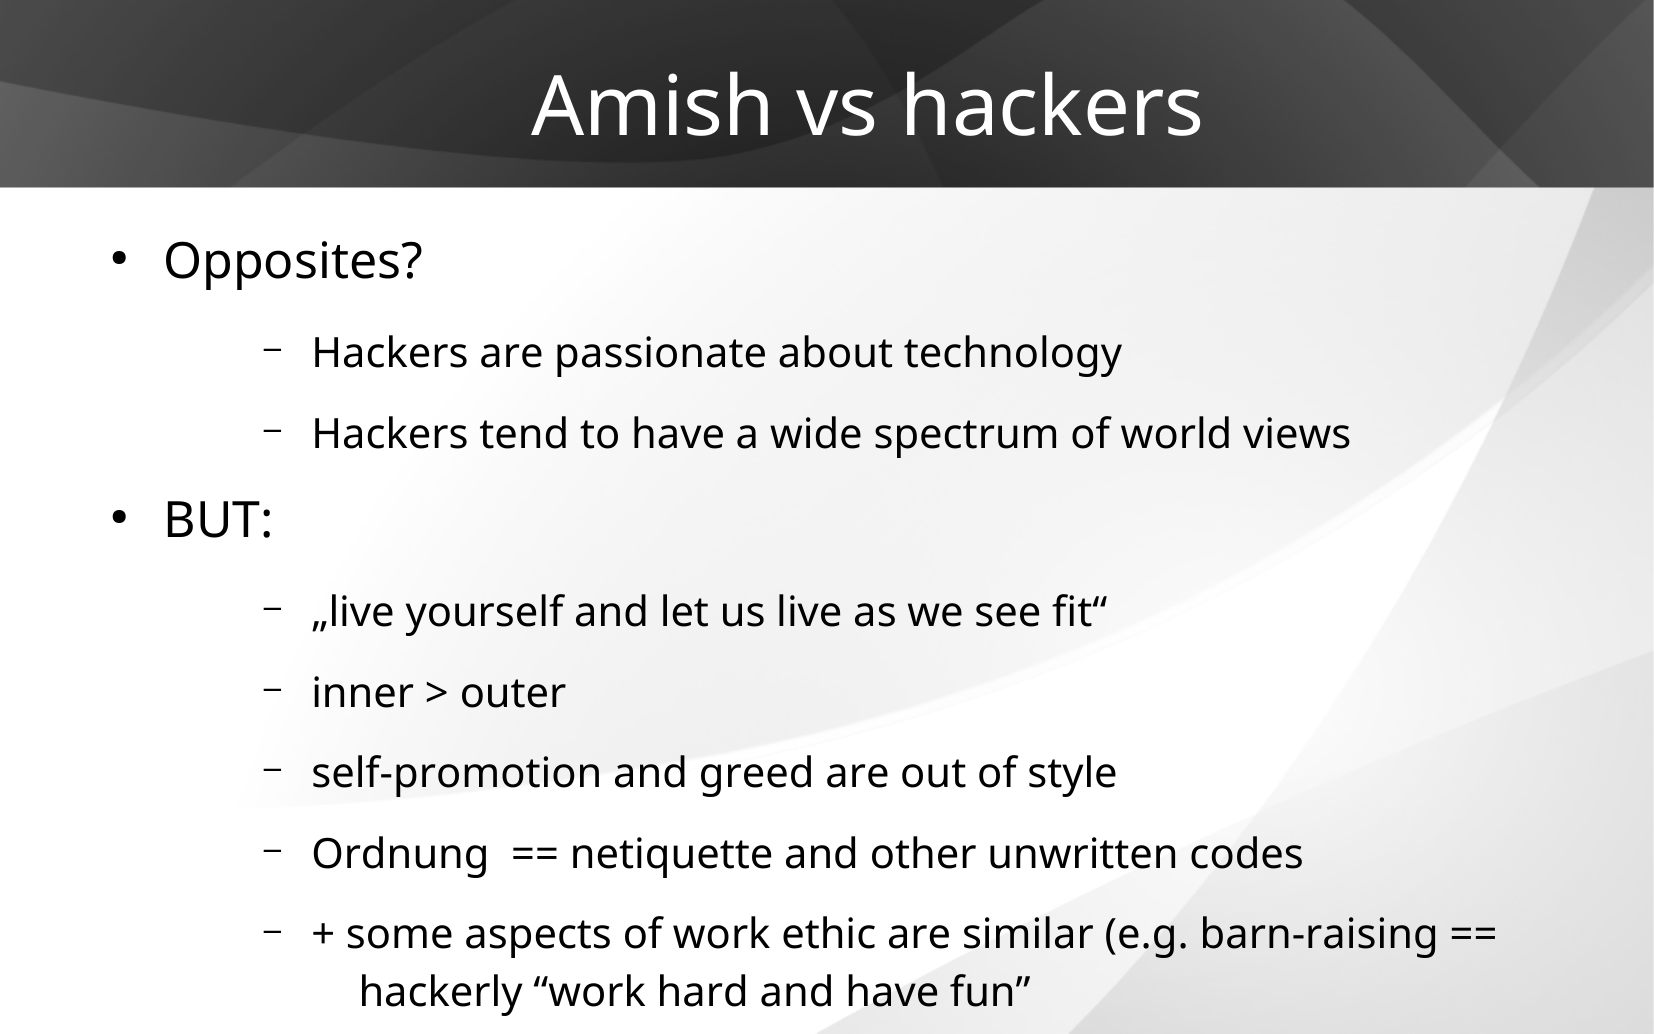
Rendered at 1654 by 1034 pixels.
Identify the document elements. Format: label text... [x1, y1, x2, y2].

list Opposites? Hackers are passionate about technology Hackers tend to have a wide spectrum of world views BUT: „live yourself and let us live as we see fit“ inner > outer self-promotion and greed are out of style Ordnung == netiquette and other unwritten codes + some aspects of work ethic are similar (e.g. barn-raising == hackerly “work hard and have fun” [75, 225, 1613, 1013]
title Amish vs hackers [124, 0, 1613, 208]
picture [0, 0, 1654, 1034]
